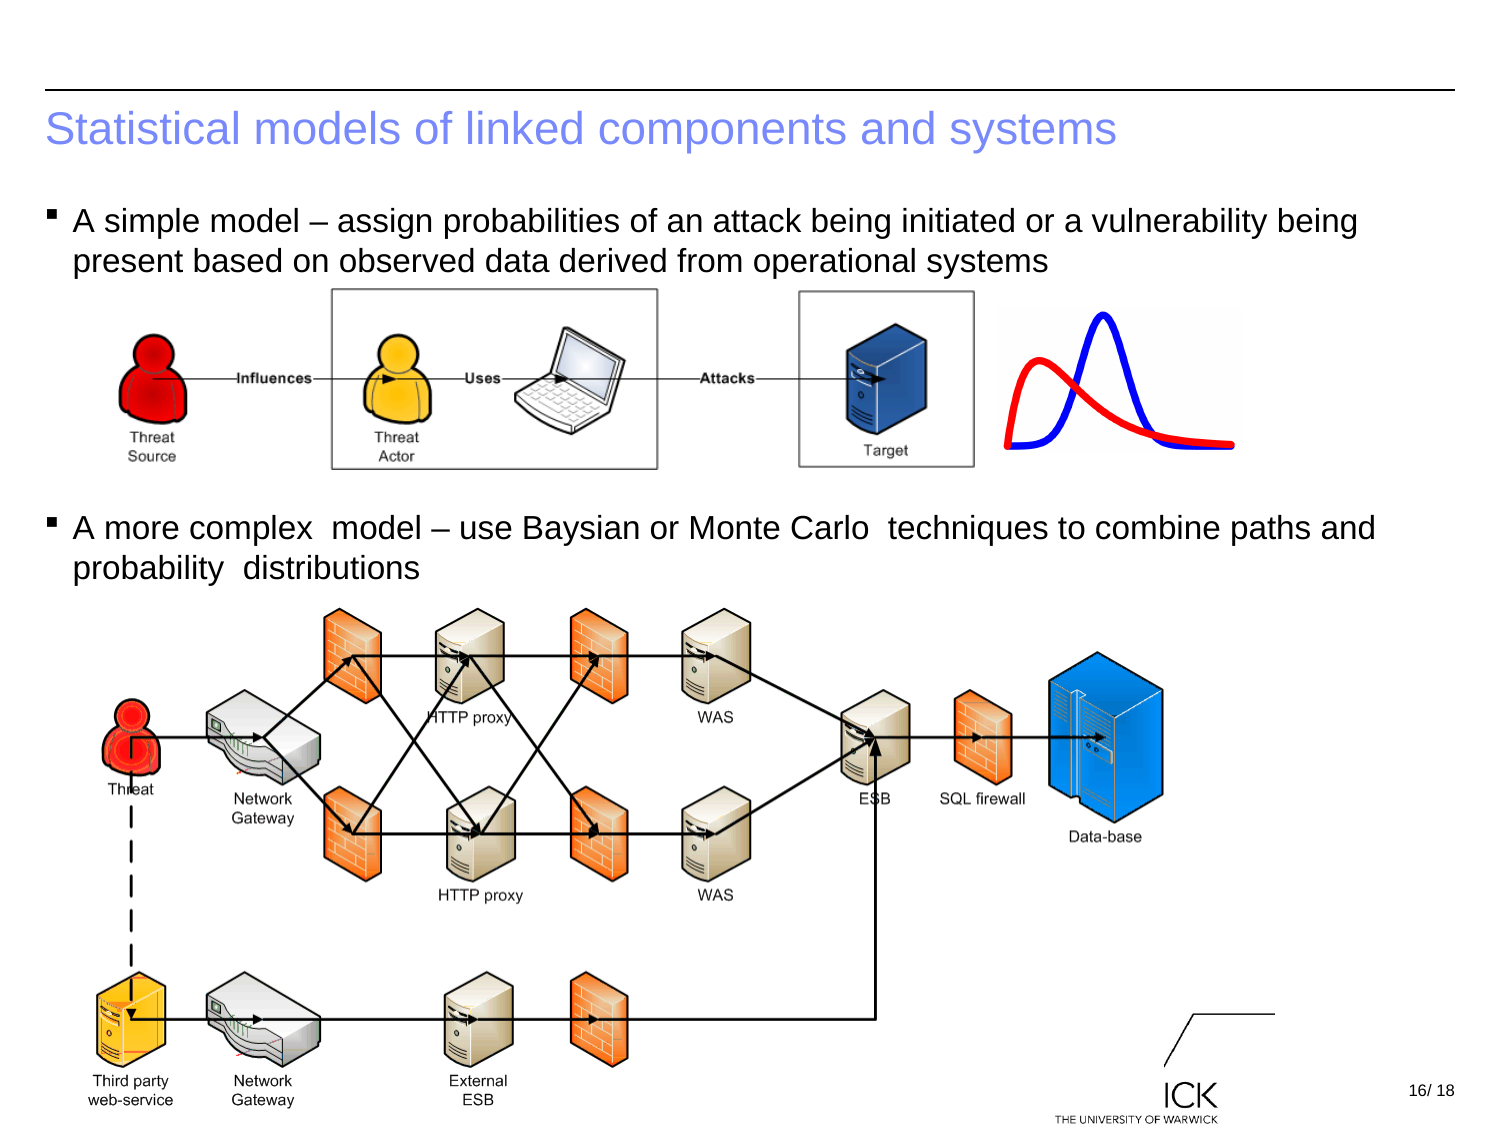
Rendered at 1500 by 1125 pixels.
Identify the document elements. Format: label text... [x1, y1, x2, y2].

picture [118, 288, 975, 471]
list A simple model – assign probabilities of an attack being initiated or a vulnerability being present based on observed data derived from operational systems [29, 191, 1455, 355]
picture [997, 307, 1243, 454]
title Statistical models of linked components and systems [29, 97, 1455, 191]
list A more complex model – use Baysian or Monte Carlo techniques to combine paths and probability distributions [29, 498, 1455, 621]
picture [88, 621, 1275, 1125]
